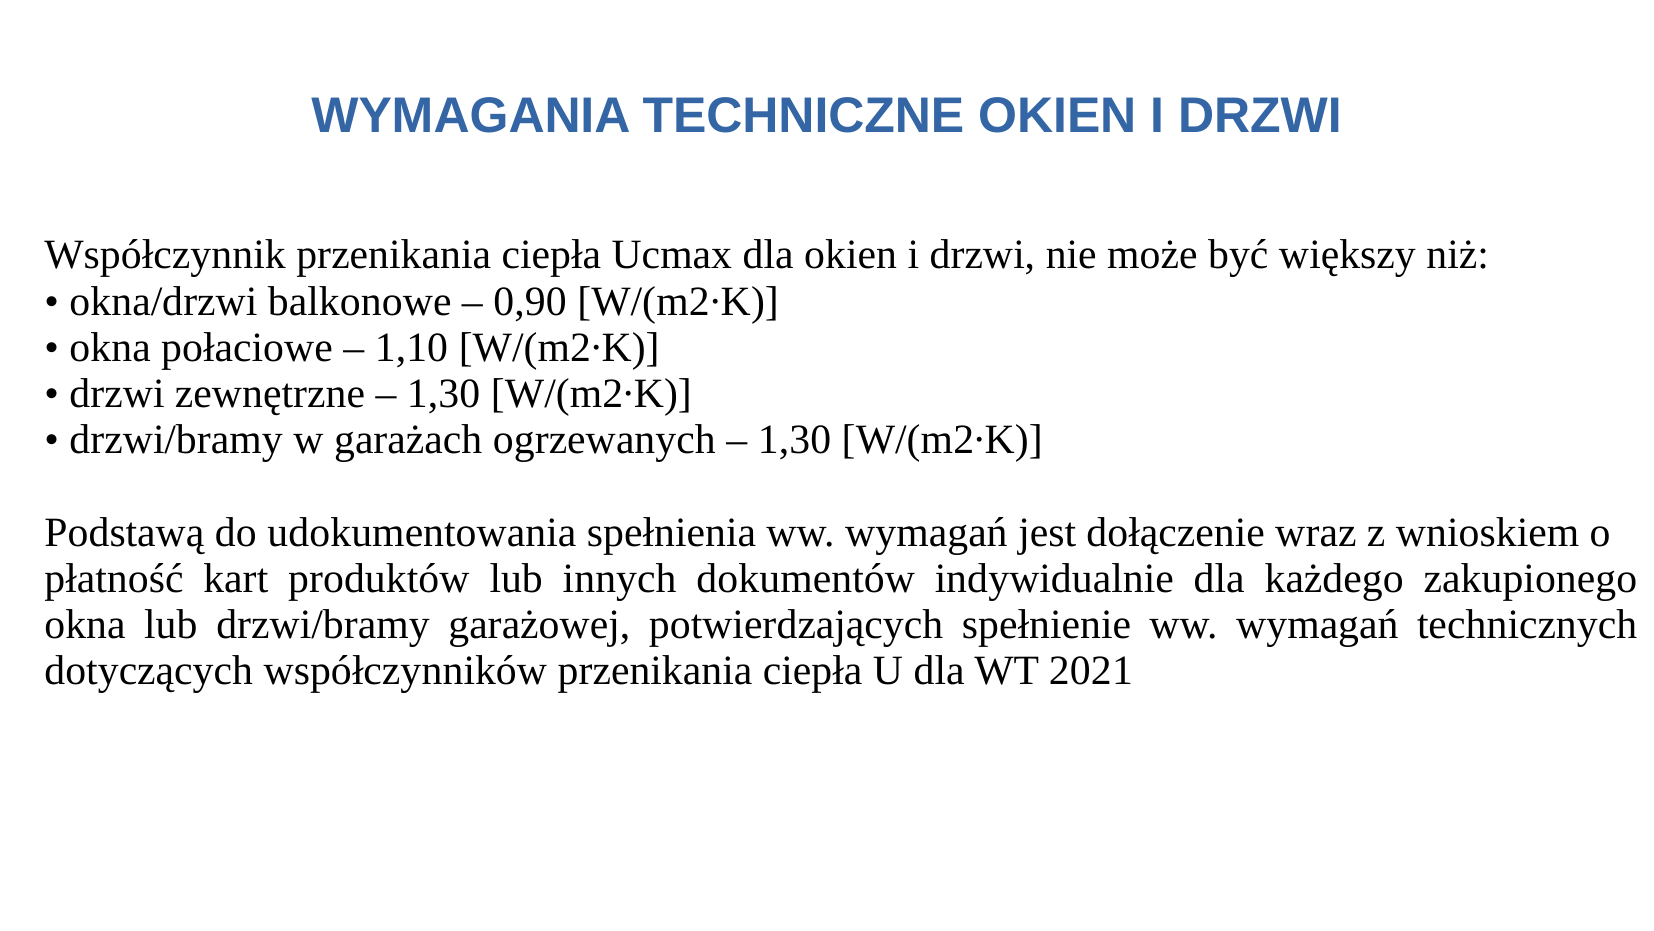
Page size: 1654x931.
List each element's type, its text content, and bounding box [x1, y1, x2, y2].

title WYMAGANIA TECHNICZNE OKIEN I DRZWI [82, 37, 1571, 193]
text_box Współczynnik przenikania ciepła Ucmax dla okien i drzwi, nie może być większy niż: • okna/drzwi balkonowe – 0,90 [W/(m2∙K)] • okna połaciowe – 1,10 [W/(m2∙K)] • drzwi zewnętrzne – 1,30 [W/(m2∙K)] • drzwi/bramy w garażach ogrzewanych – 1,30 [W/(m2∙K)] Podstawą do udokumentowania spełnienia ww. wymagań jest dołączenie wraz z wnioskiem o płatność kart produktów lub innych dokumentów indywidualnie dla każdego zakupionego okna lub drzwi/bramy garażowej, potwierdzających spełnienie ww. wymagań technicznych dotyczących współczynników przenikania ciepła U dla WT 2021 [29, 224, 1654, 857]
